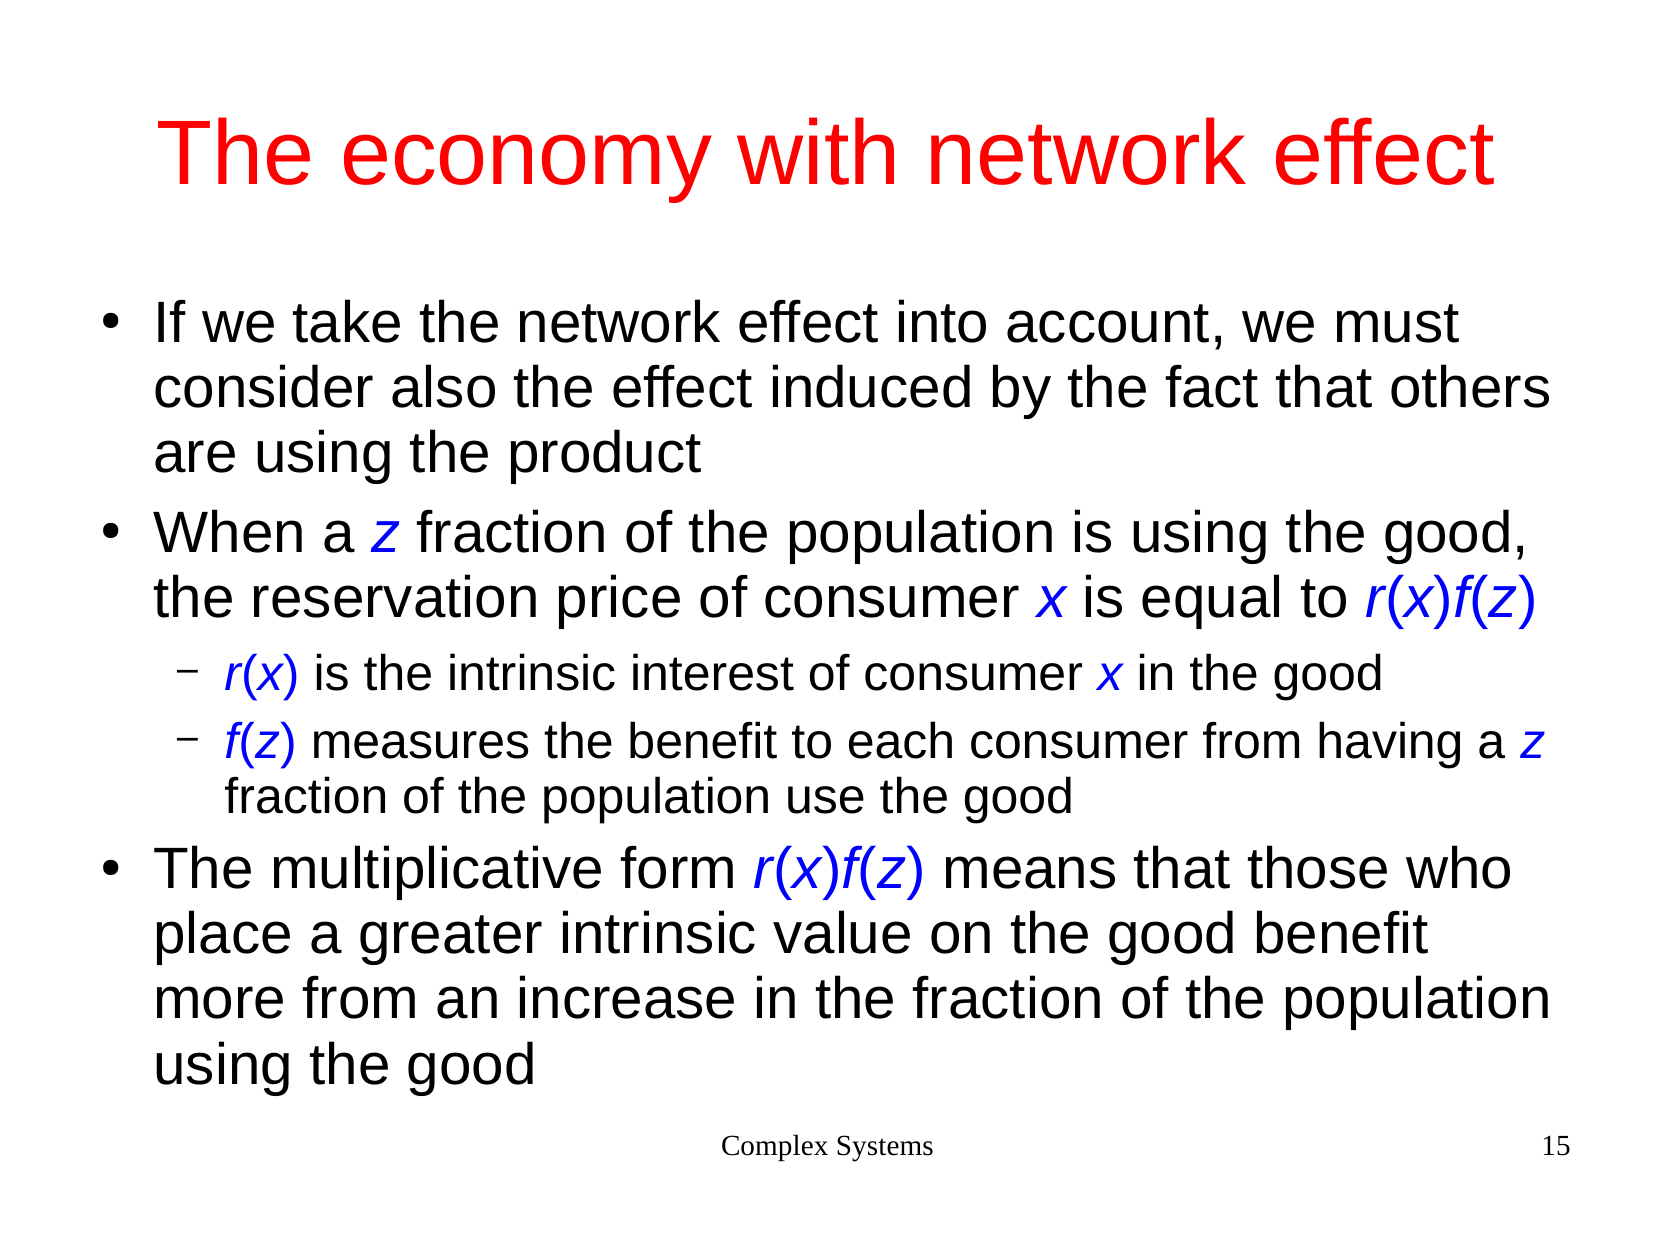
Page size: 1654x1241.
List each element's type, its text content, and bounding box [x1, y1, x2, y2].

title The economy with network effect [82, 49, 1571, 257]
list If we take the network effect into account, we must consider also the effect induced by the fact that others are using the product When a z fraction of the population is using the good, the reservation price of consumer x is equal to r(x)f(z) r(x) is the intrinsic interest of consumer x in the good f(z) measures the benefit to each consumer from having a z fraction of the population use the good The multiplicative form r(x)f(z) means that those who place a greater intrinsic value on the good benefit more from an increase in the fraction of the population using the good [82, 290, 1571, 1109]
